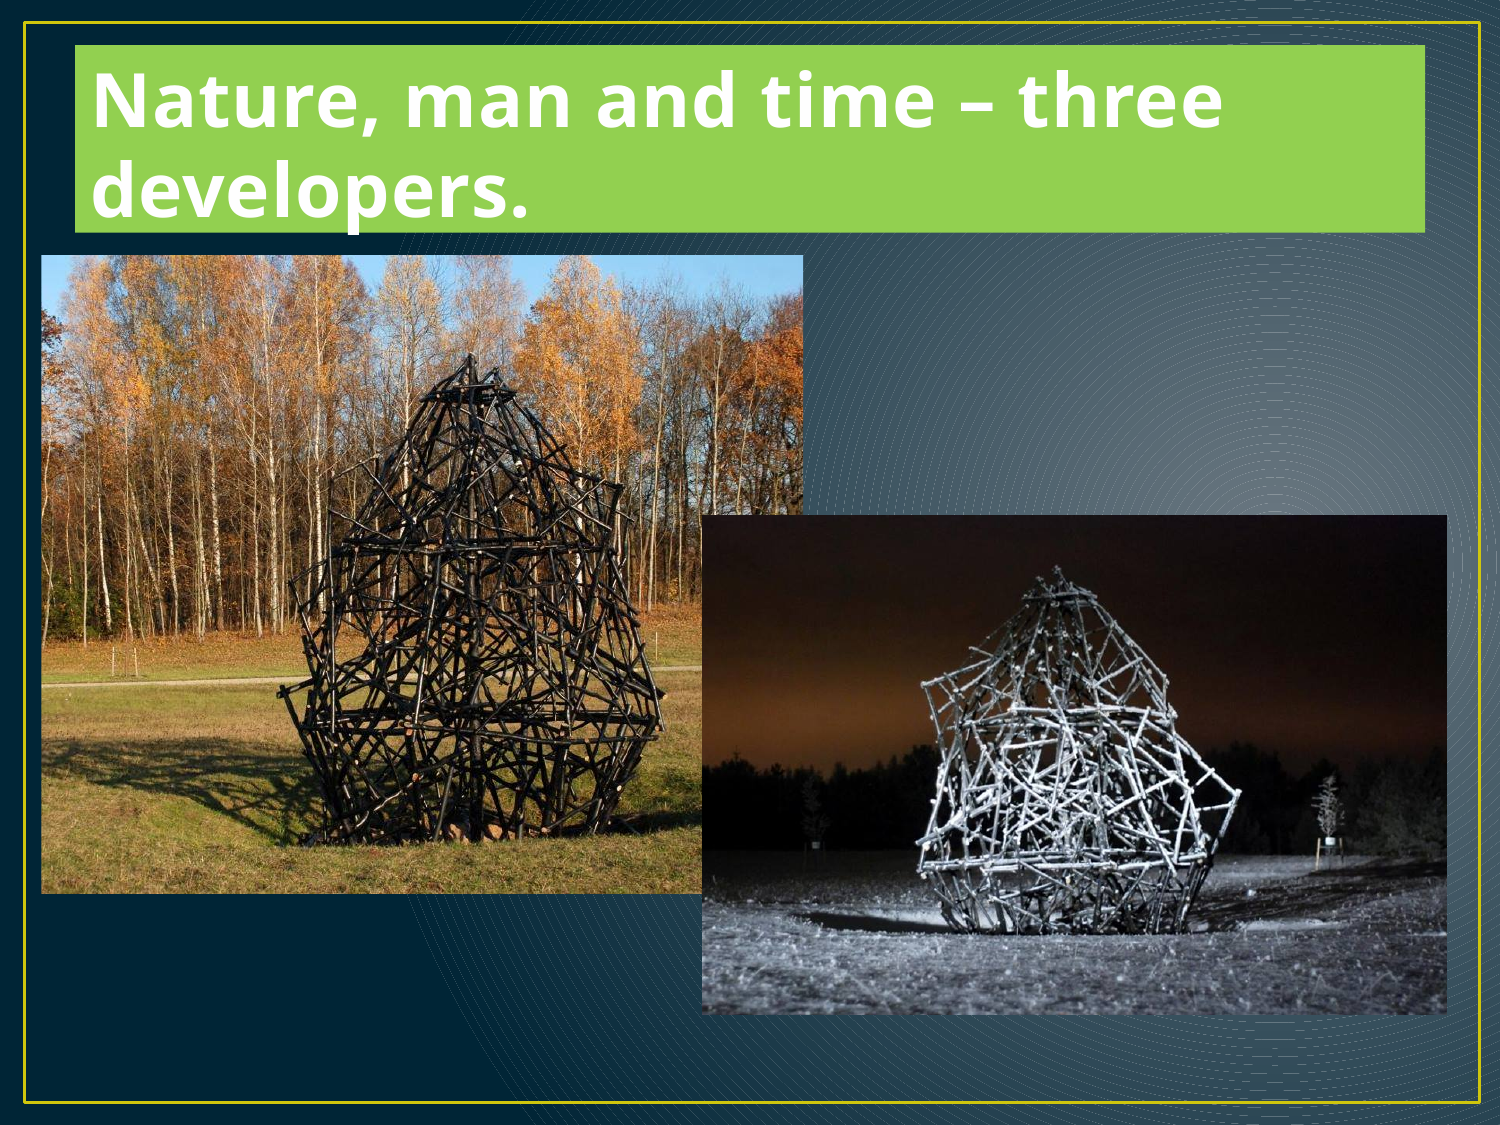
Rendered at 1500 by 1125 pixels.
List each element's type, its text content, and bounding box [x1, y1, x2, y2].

title Nature, man and time – three developers. [75, 45, 1426, 233]
picture [42, 254, 1447, 1015]
